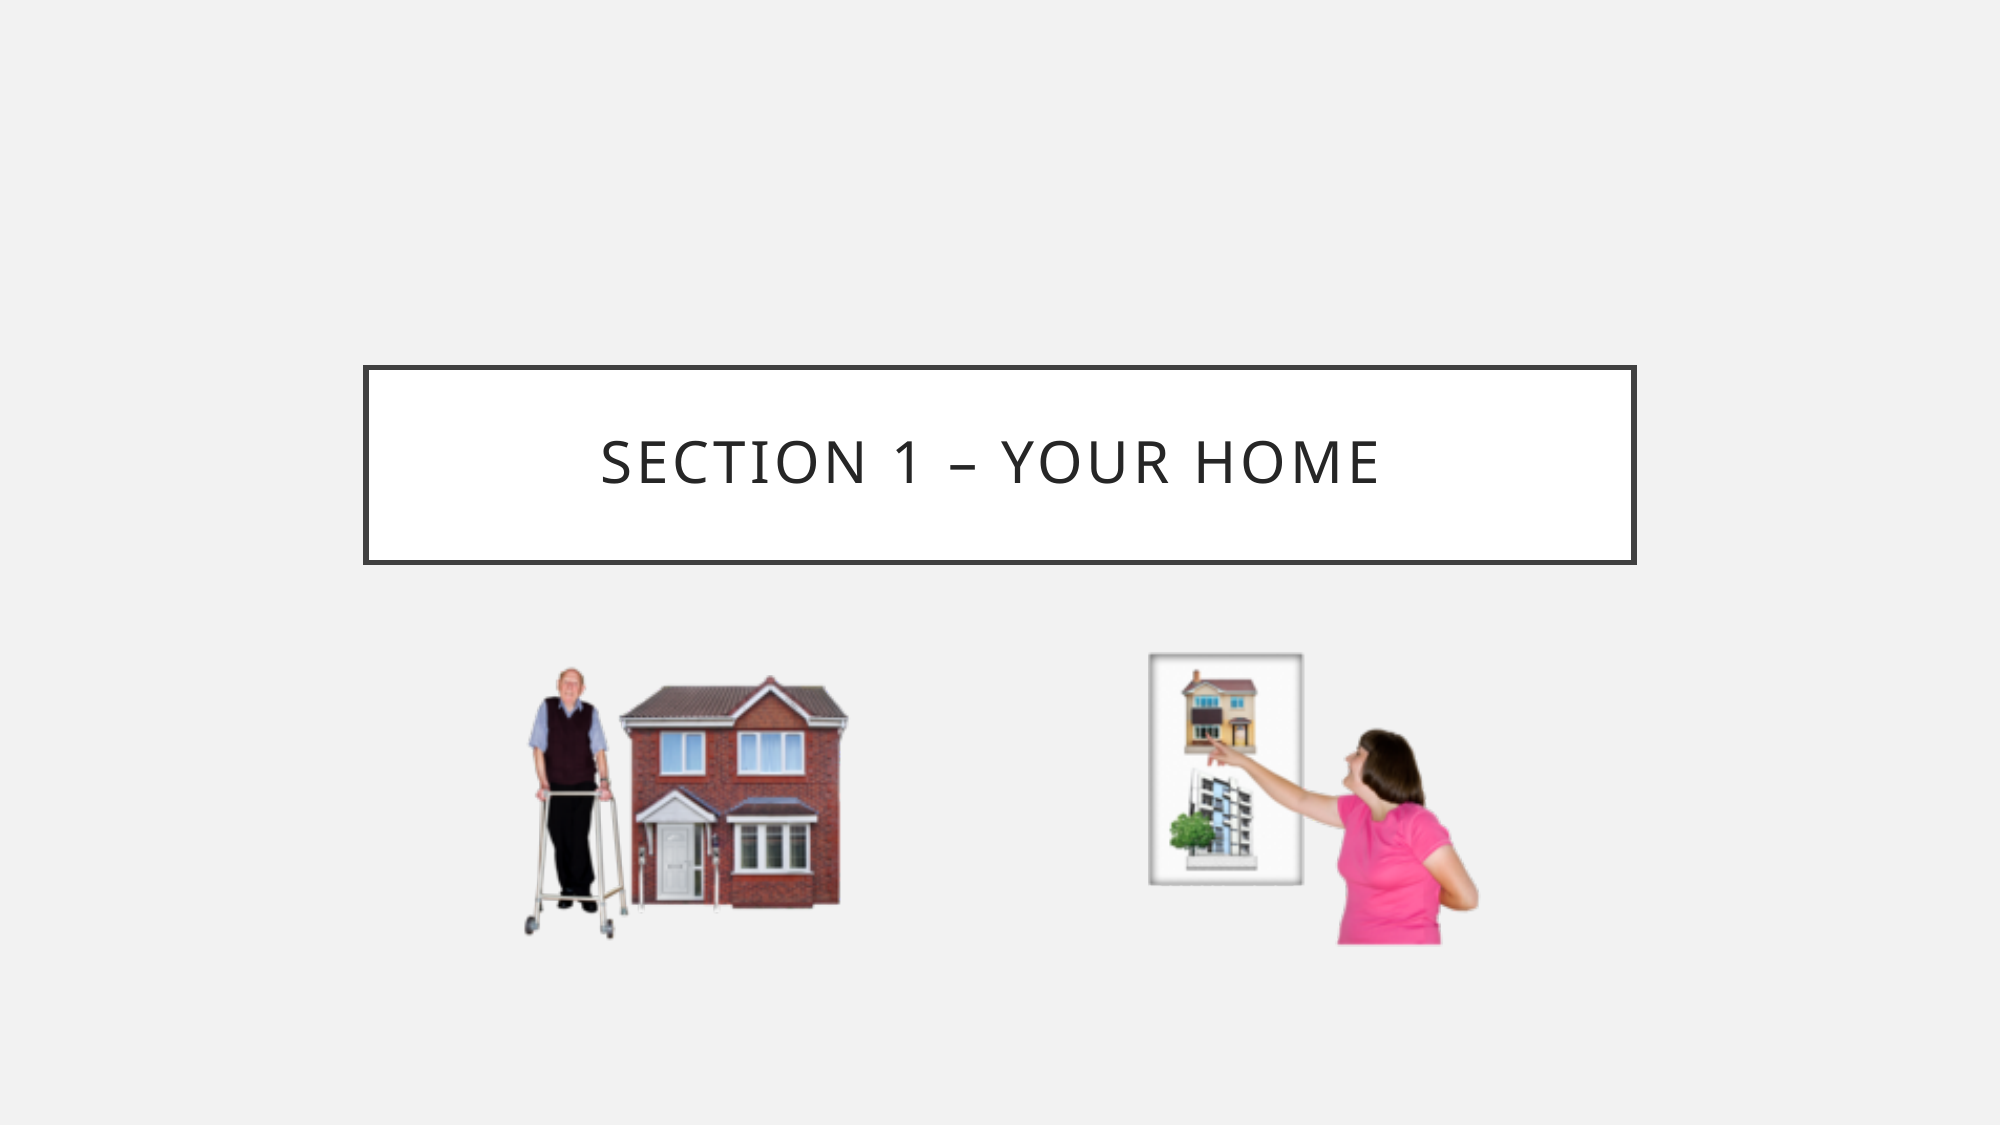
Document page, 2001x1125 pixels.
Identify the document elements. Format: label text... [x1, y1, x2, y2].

picture [1147, 632, 1483, 968]
picture [517, 632, 853, 968]
title Section 1 – Your Home [366, 367, 1634, 563]
